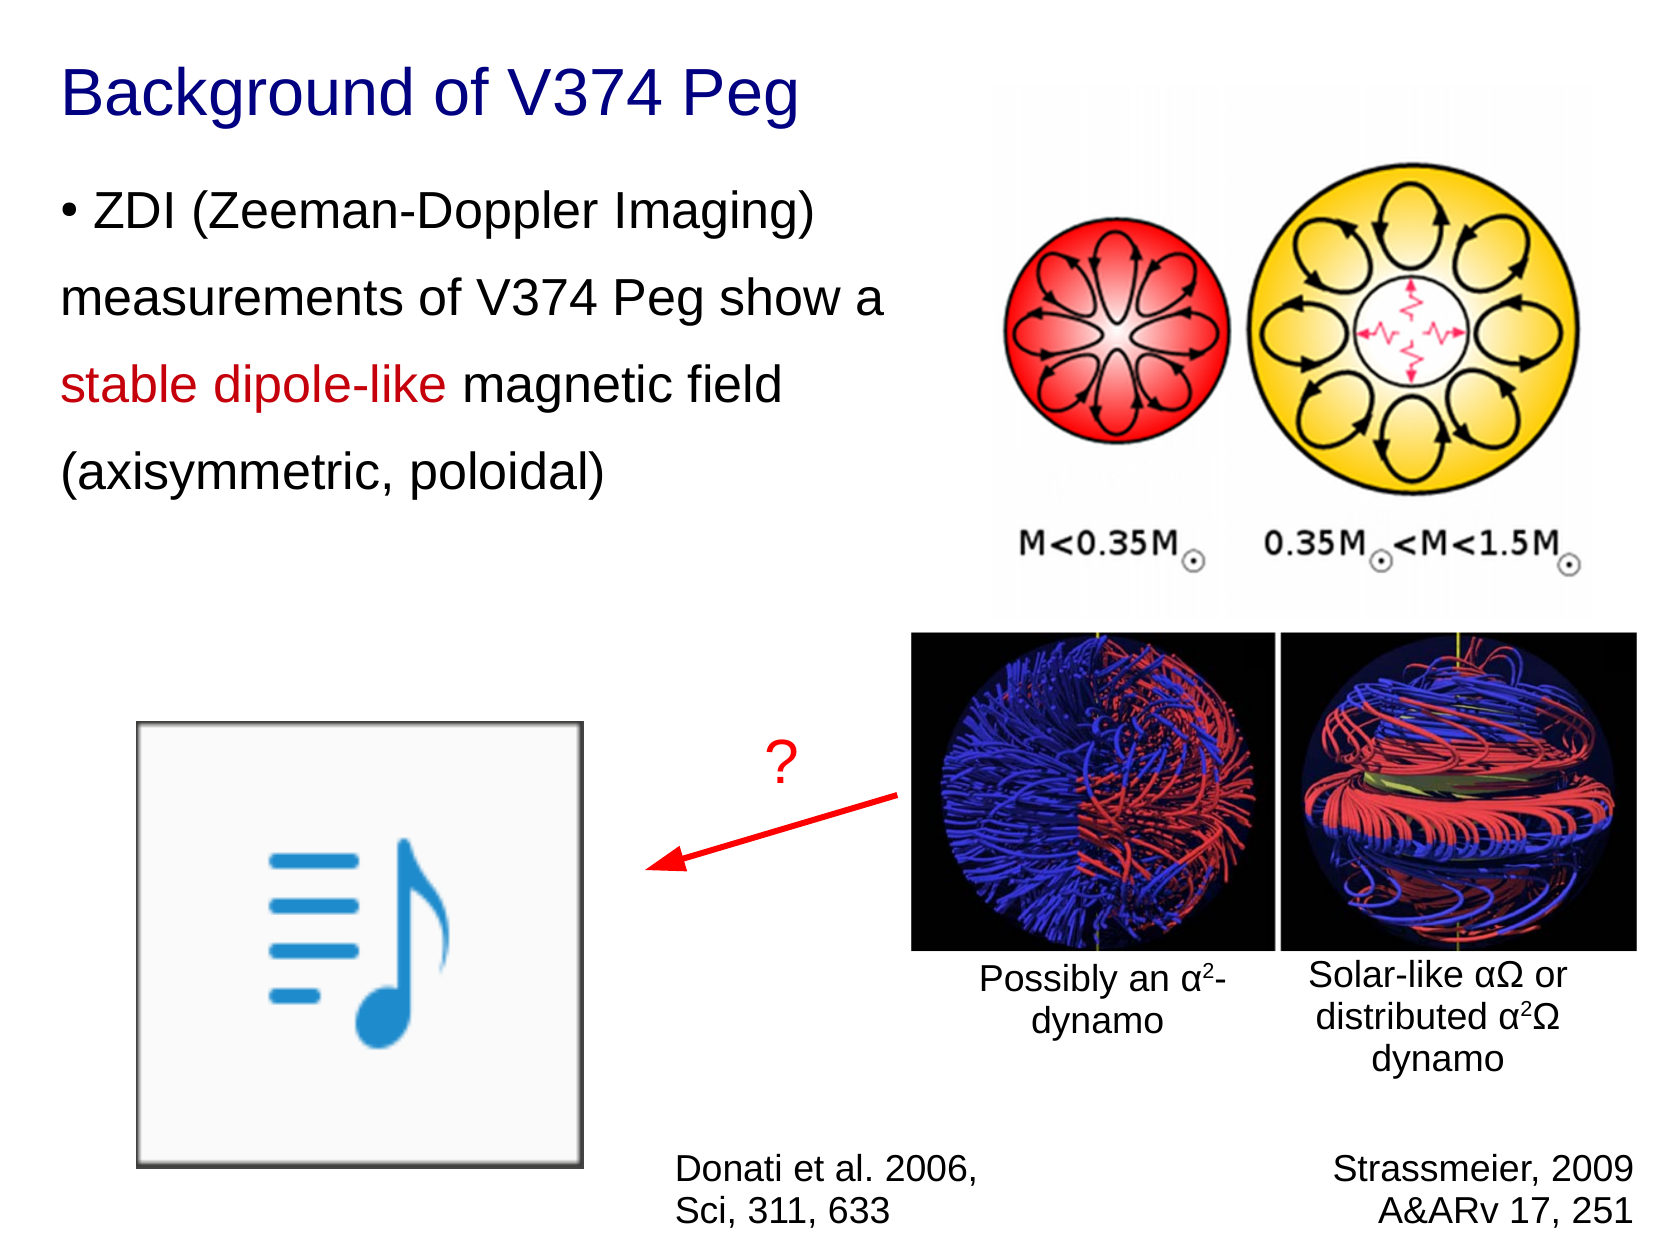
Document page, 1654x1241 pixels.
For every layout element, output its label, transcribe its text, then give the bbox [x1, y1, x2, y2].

text_box Possibly an α2-dynamo [930, 949, 1266, 1051]
picture [897, 83, 1648, 962]
text_box ZDI (Zeeman-Doppler Imaging) measurements of V374 Peg show a stable dipole-like magnetic field (axisymmetric, poloidal) [60, 166, 946, 487]
text_box Donati et al. 2006, Sci, 311, 633 [660, 1140, 1036, 1239]
text_box Background of V374 Peg [60, 34, 1516, 150]
text_box Strassmeier, 2009 A&ARv 17, 251 [1290, 1140, 1649, 1239]
text_box [135, 720, 586, 1171]
text_box ? [750, 720, 815, 805]
text_box Solar-like αΩ or distributed α2Ω dynamo [1230, 945, 1646, 1090]
